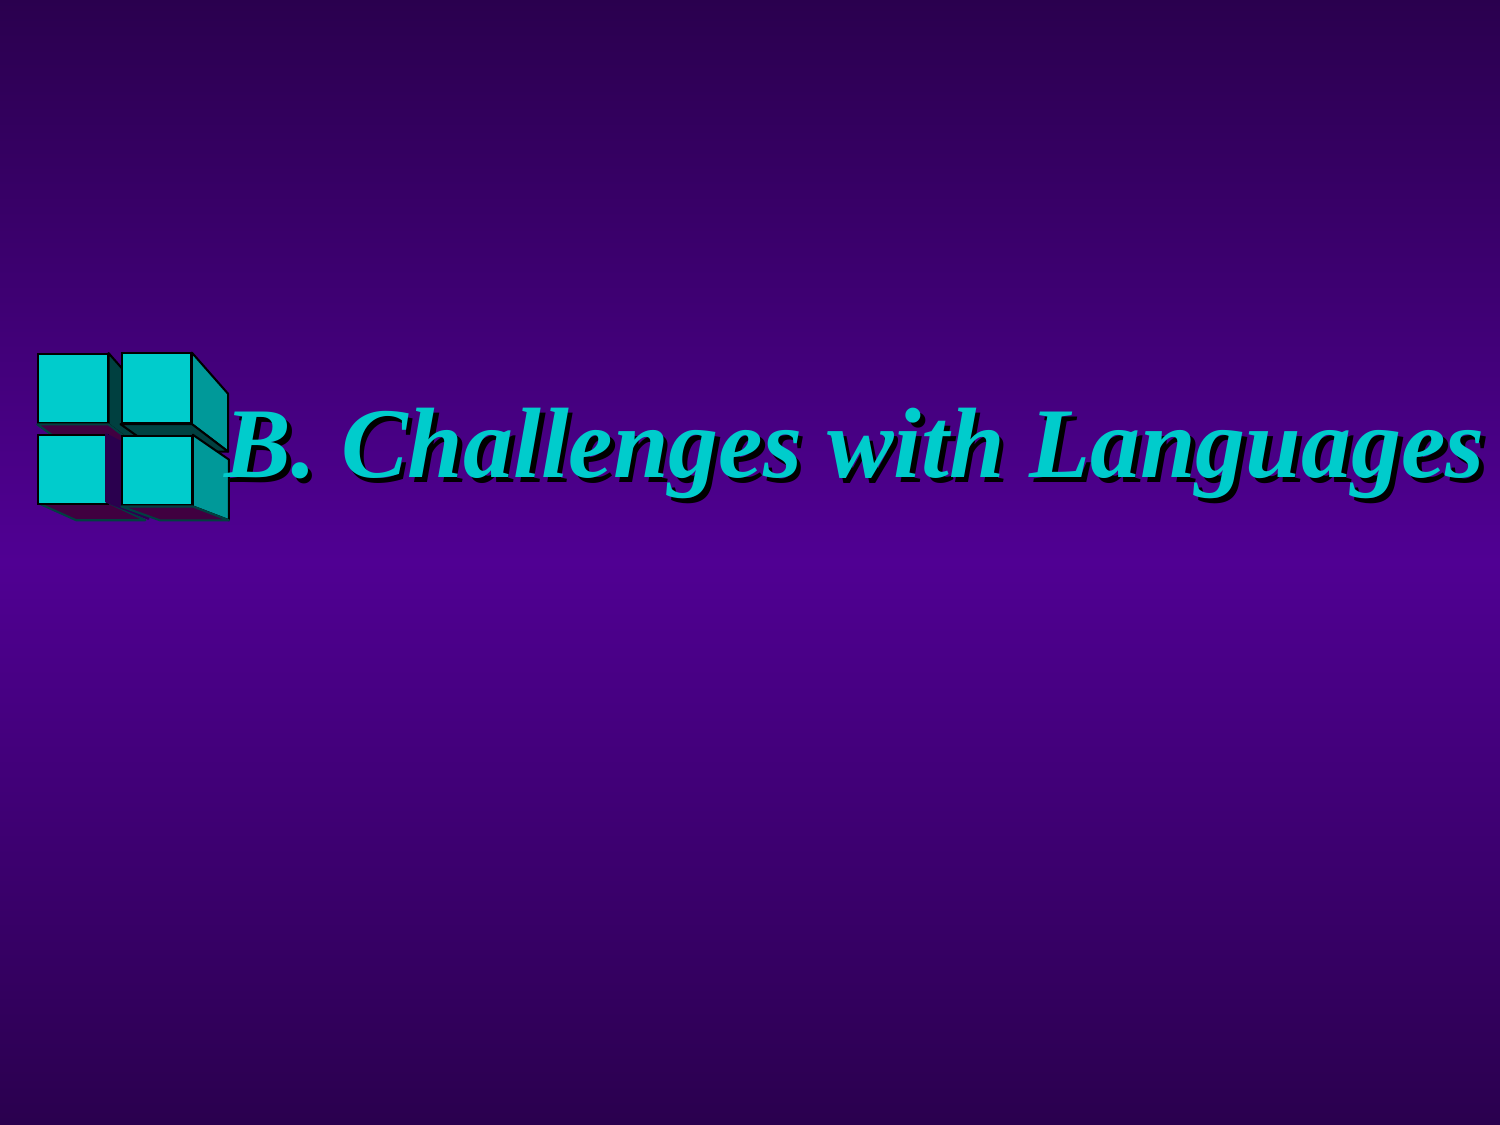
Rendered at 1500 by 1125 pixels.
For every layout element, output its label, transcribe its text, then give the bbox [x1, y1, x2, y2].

title B. Challenges with Languages [224, 316, 1500, 572]
